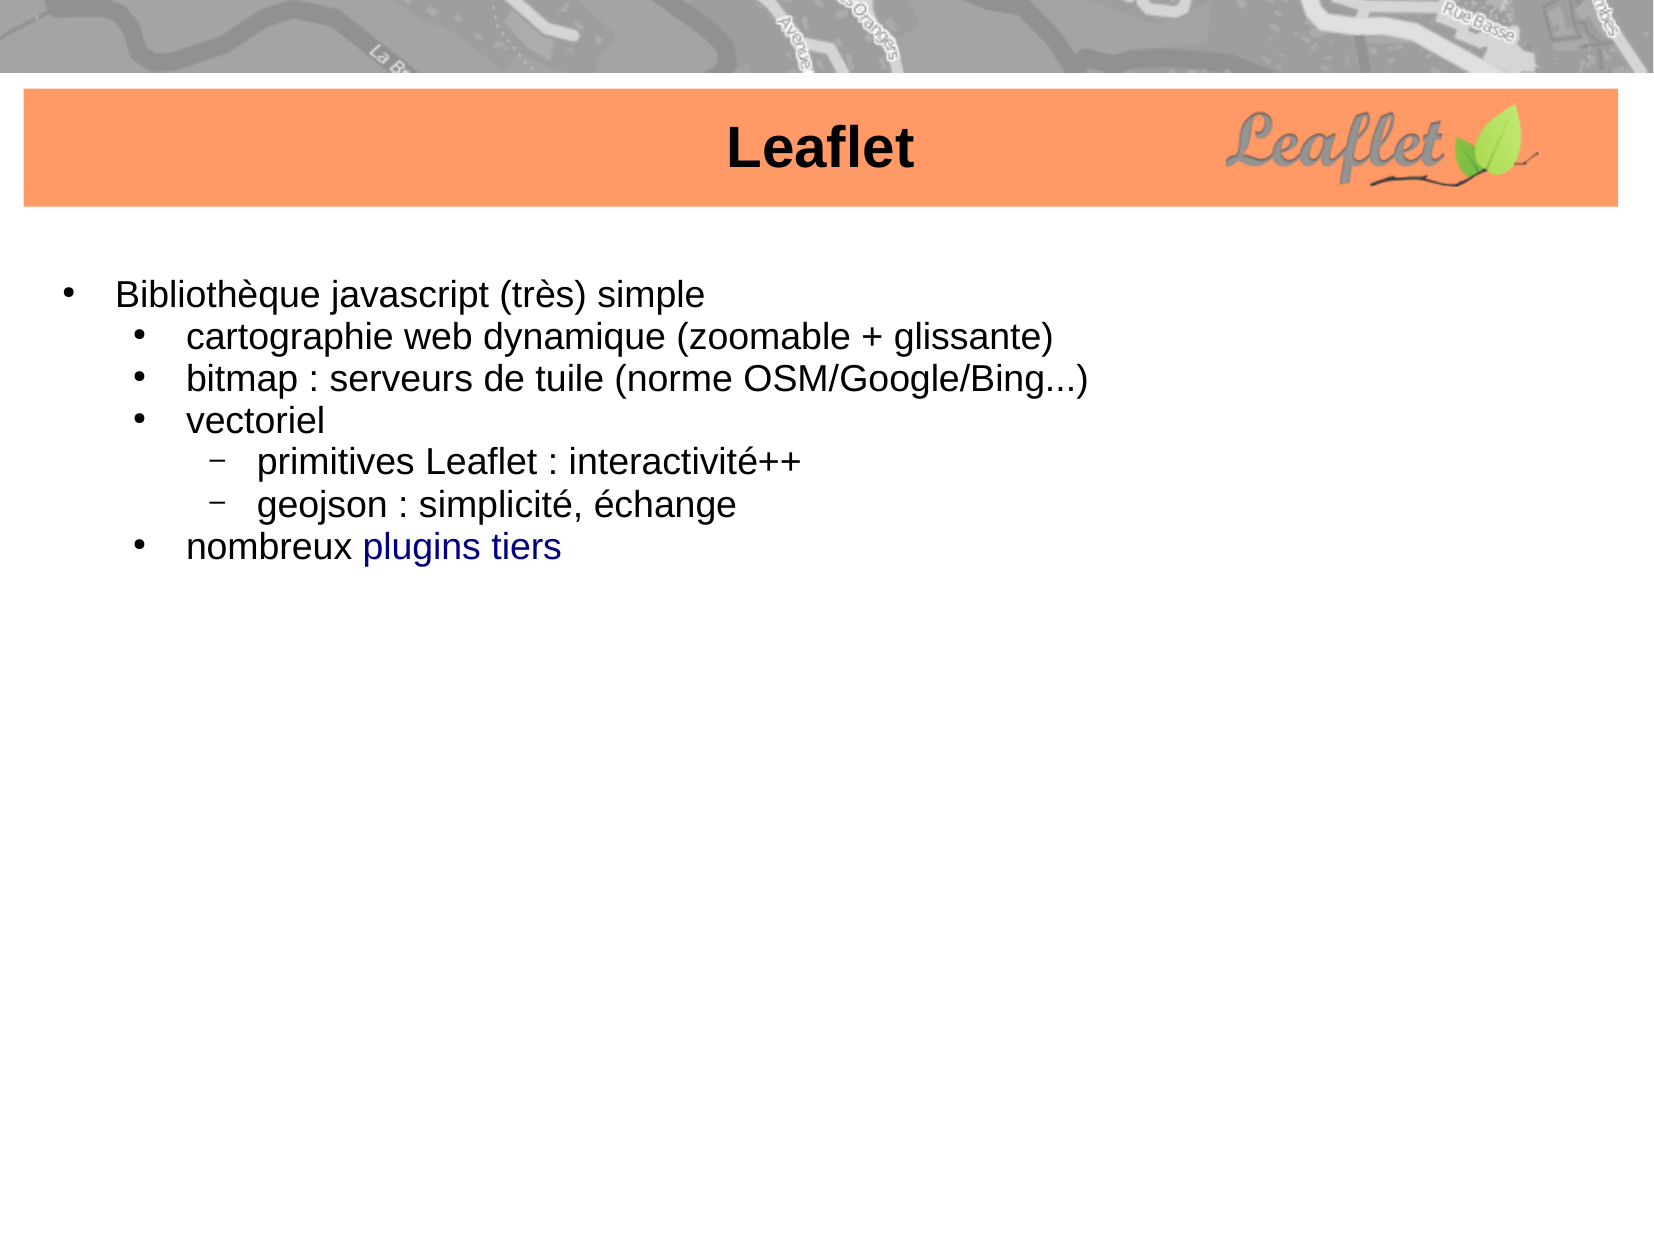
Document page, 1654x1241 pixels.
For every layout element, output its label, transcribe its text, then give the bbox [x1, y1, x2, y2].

table_header [0, 12, 413, 77]
table_header [413, 12, 826, 77]
text_box Leaflet [23, 88, 1619, 207]
picture [1210, 88, 1555, 203]
text_box Bibliothèque javascript (très) simple cartographie web dynamique (zoomable + glissante) bitmap : serveurs de tuile (norme OSM/Google/Bing...) vectoriel primitives Leaflet : interactivité++ geojson : simplicité, échange nombreux plugins tiers [29, 265, 1625, 1211]
table_header [826, 12, 1240, 77]
table_header [1240, 12, 1653, 77]
picture [0, 0, 1654, 73]
